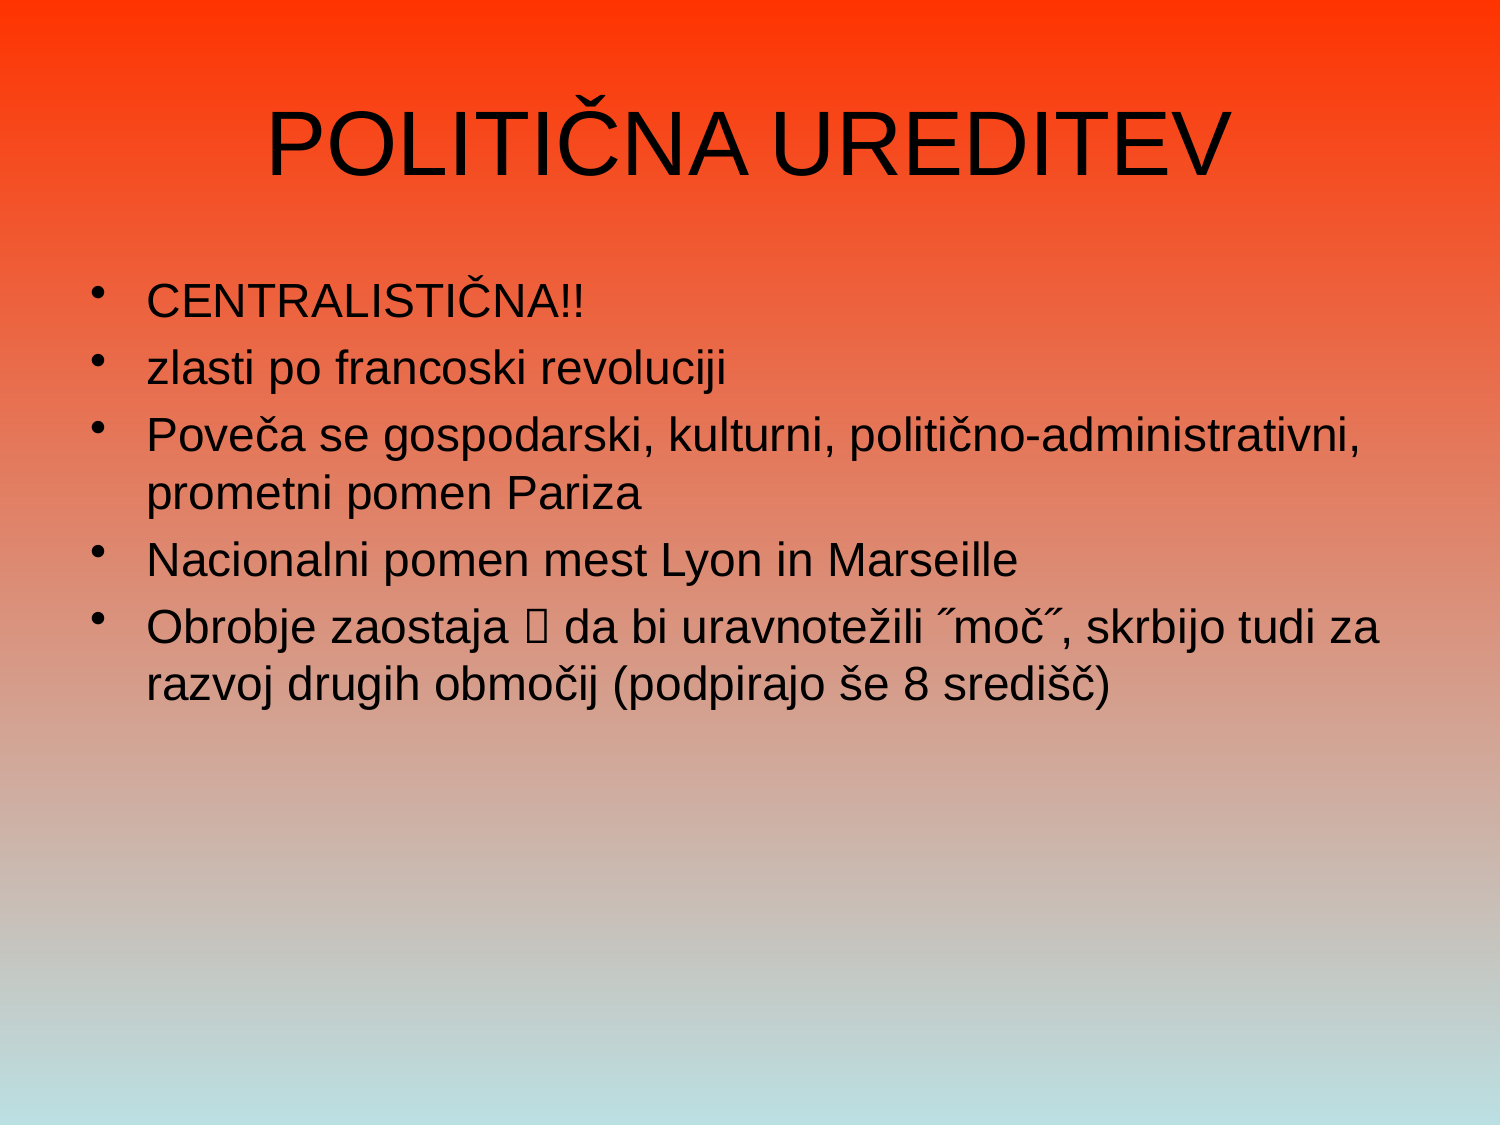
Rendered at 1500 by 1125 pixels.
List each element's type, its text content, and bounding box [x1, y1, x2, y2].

title POLITIČNA UREDITEV [75, 45, 1425, 233]
list CENTRALISTIČNA!! zlasti po francoski revoluciji Poveča se gospodarski, kulturni, politično-administrativni, prometni pomen Pariza Nacionalni pomen mest Lyon in Marseille Obrobje zaostaja  da bi uravnotežili ˝moč˝, skrbijo tudi za razvoj drugih območij (podpirajo še 8 središč) [75, 262, 1425, 1005]
